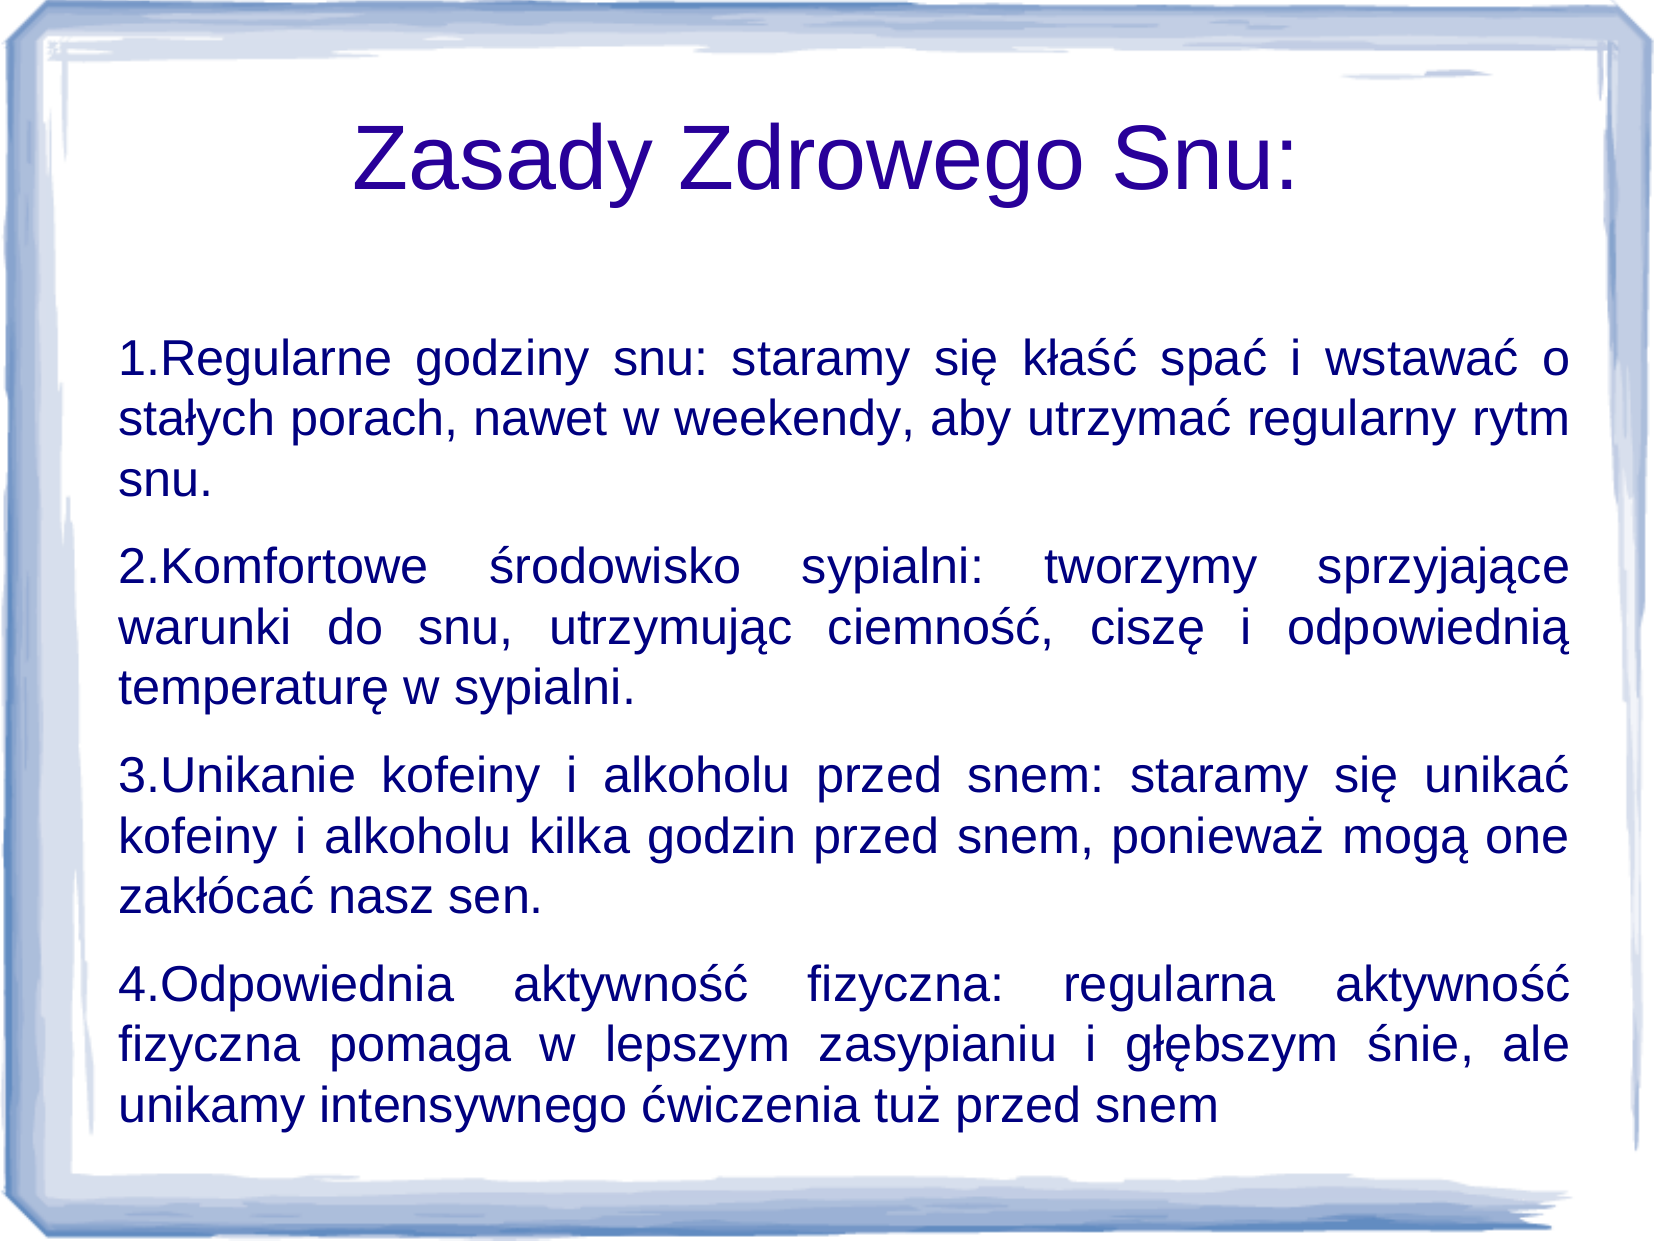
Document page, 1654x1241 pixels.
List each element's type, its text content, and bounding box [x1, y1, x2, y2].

title Zasady Zdrowego Snu: [82, 49, 1571, 257]
list 1.Regularne godziny snu: staramy się kłaść spać i wstawać o stałych porach, nawet w weekendy, aby utrzymać regularny rytm snu. 2.Komfortowe środowisko sypialni: tworzymy sprzyjające warunki do snu, utrzymując ciemność, ciszę i odpowiednią temperaturę w sypialni. 3.Unikanie kofeiny i alkoholu przed snem: staramy się unikać kofeiny i alkoholu kilka godzin przed snem, ponieważ mogą one zakłócać nasz sen. 4.Odpowiednia aktywność fizyczna: regularna aktywność fizyczna pomaga w lepszym zasypianiu i głębszym śnie, ale unikamy intensywnego ćwiczenia tuż przed snem [118, 324, 1571, 1140]
